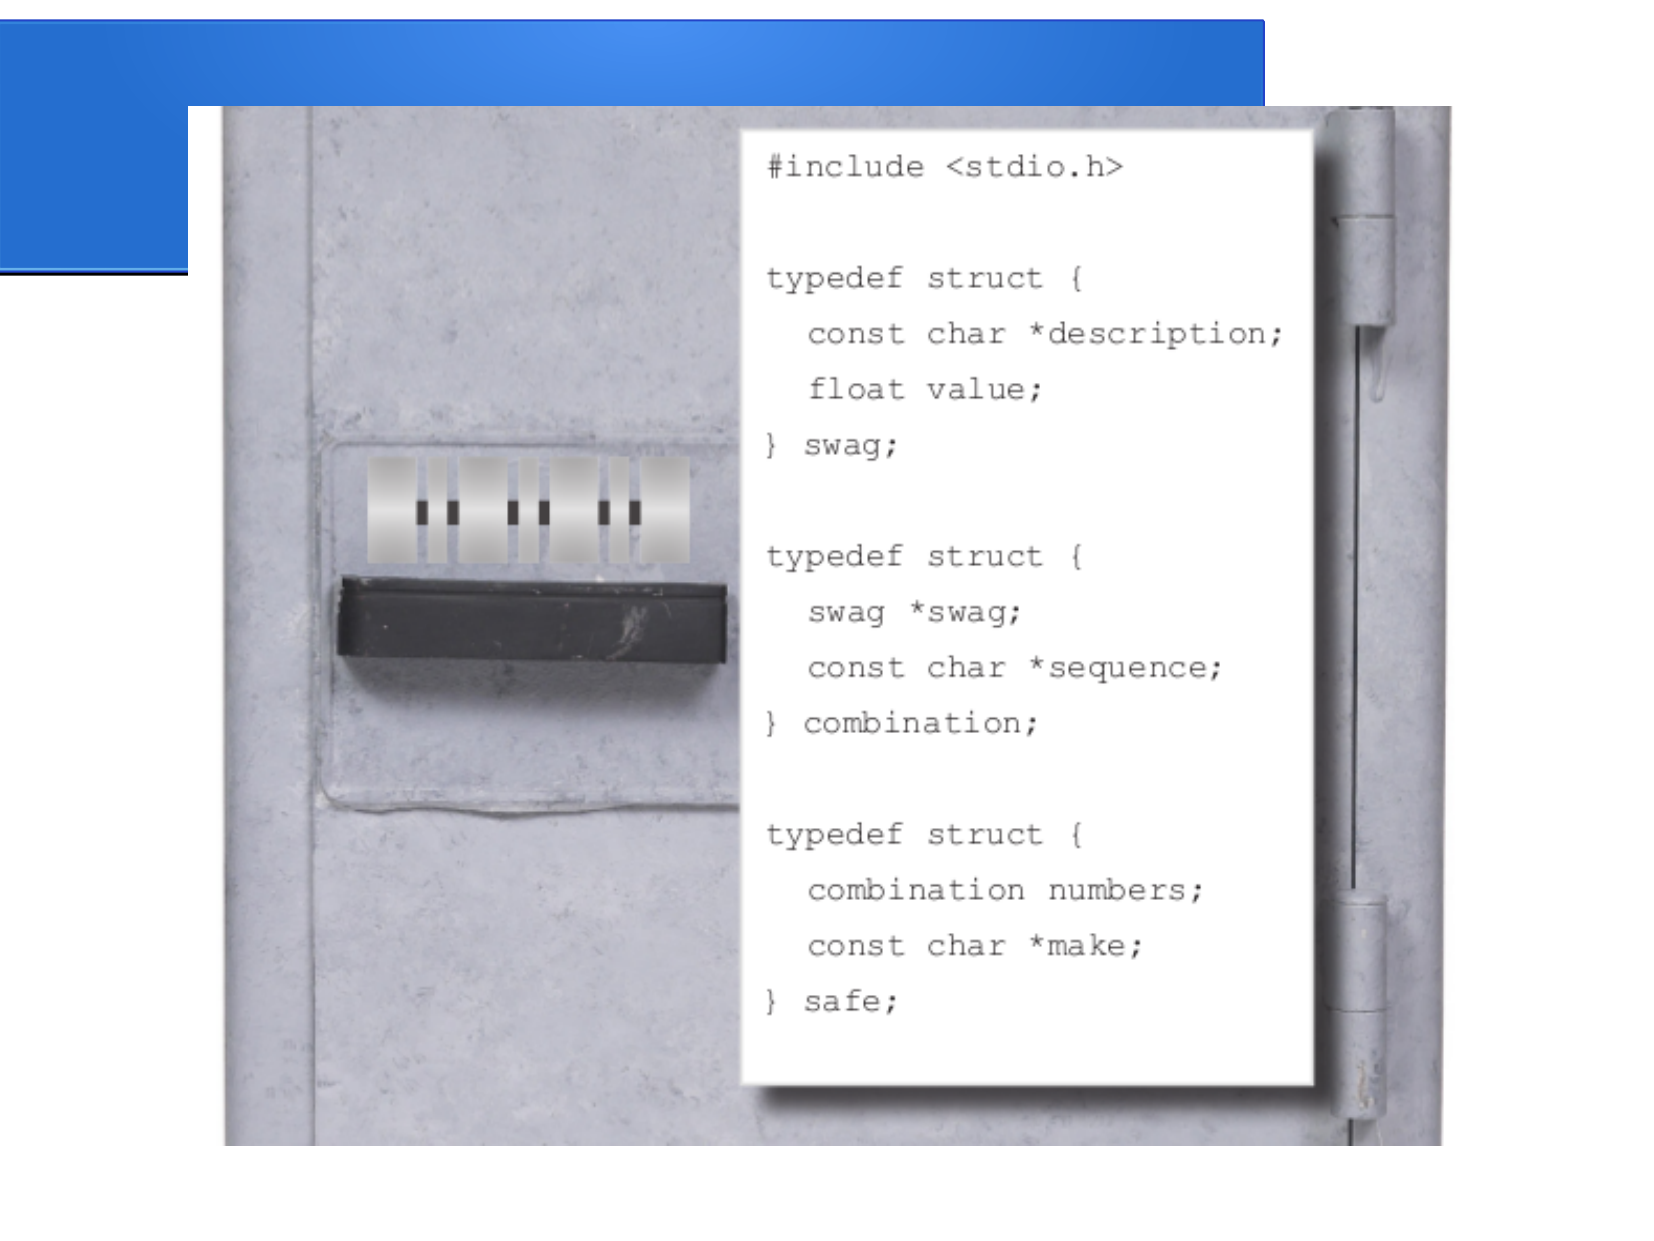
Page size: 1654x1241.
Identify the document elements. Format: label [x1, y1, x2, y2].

picture [188, 106, 1536, 1146]
